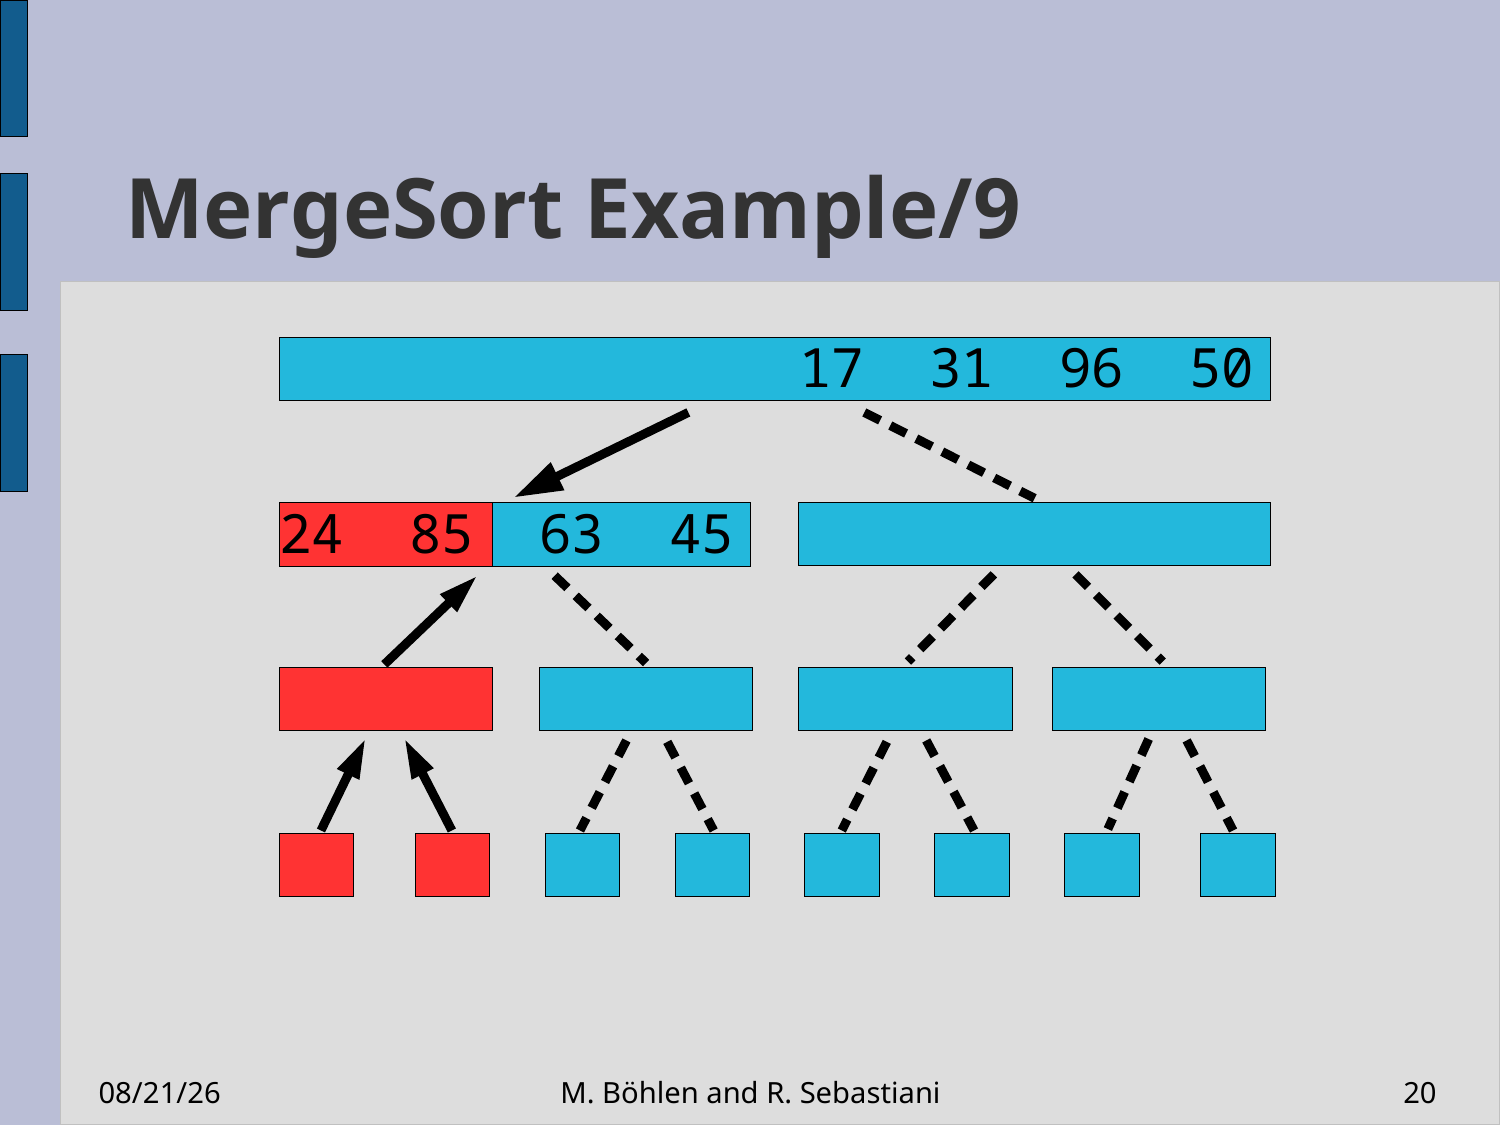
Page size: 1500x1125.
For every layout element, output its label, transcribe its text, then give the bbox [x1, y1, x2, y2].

text_box [1052, 667, 1266, 731]
text_box [1200, 833, 1276, 897]
text_box [279, 667, 493, 731]
text_box [539, 667, 753, 731]
text_box 17 31 96 50 [279, 337, 1271, 401]
text_box [279, 833, 354, 897]
text_box [1064, 833, 1140, 897]
text_box [798, 667, 1013, 731]
text_box [798, 502, 1271, 566]
text_box 24 85 63 45 [493, 502, 751, 566]
text_box 24 85 [279, 502, 493, 566]
title MergeSort Example/9 [110, 67, 1392, 271]
text_box [804, 833, 880, 897]
text_box [675, 833, 750, 897]
text_box [545, 833, 620, 897]
text_box [934, 833, 1010, 897]
text_box [415, 833, 490, 897]
